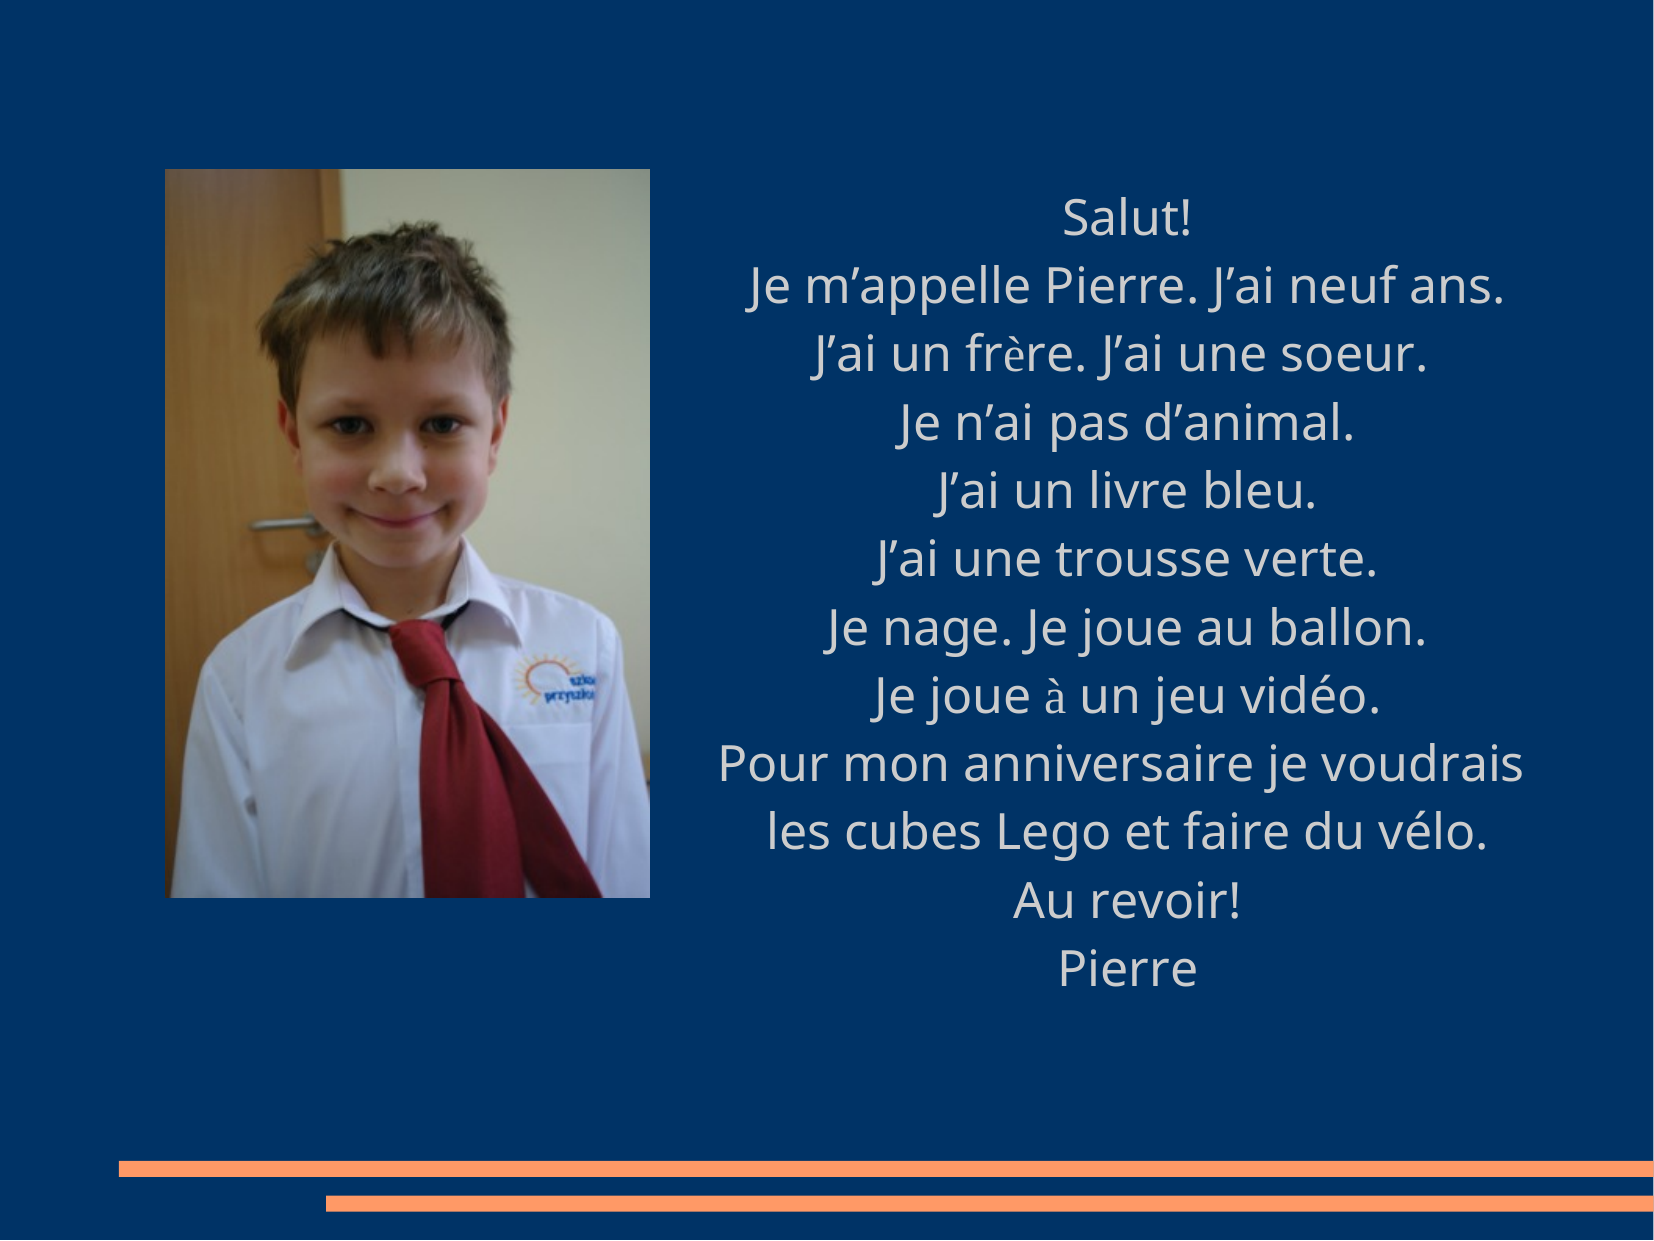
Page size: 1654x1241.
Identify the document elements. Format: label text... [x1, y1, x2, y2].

subtitle Salut! Je m’appelle Pierre. J’ai neuf ans. J’ai un frère. J’ai une soeur. Je n’ai pas d’animal. J’ai un livre bleu. J’ai une trousse verte. Je nage. Je joue au ballon. Je joue à un jeu vidéo. Pour mon anniversaire je voudrais les cubes Lego et faire du vélo. Au revoir! Pierre [625, 225, 1630, 958]
picture [165, 169, 650, 898]
